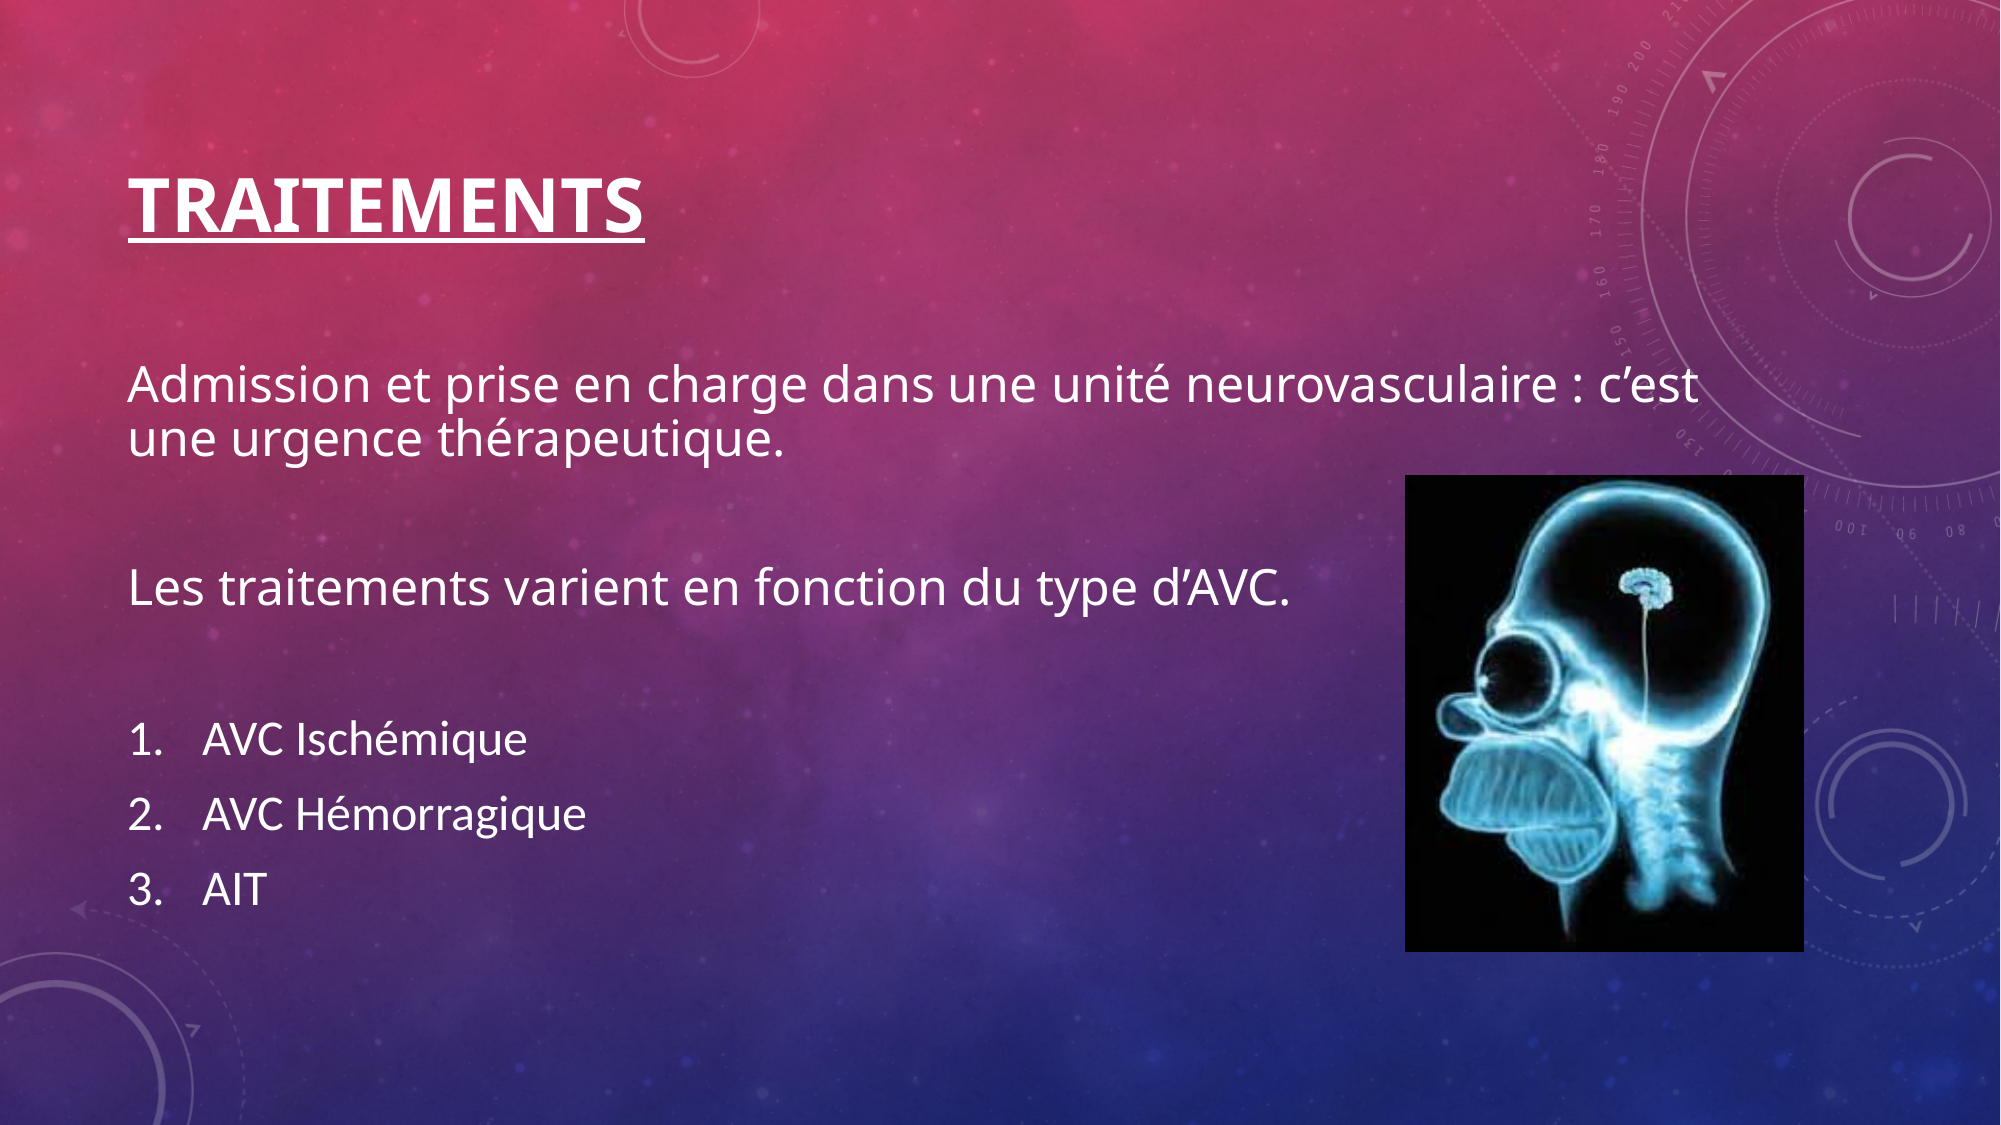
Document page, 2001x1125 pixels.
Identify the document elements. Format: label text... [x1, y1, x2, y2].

picture [1405, 475, 1804, 952]
title traitements [112, 99, 1775, 305]
list Admission et prise en charge dans une unité neurovasculaire : c’est une urgence thérapeutique. Les traitements varient en fonction du type d’AVC. AVC Ischémique AVC Hémorragique AIT [112, 351, 1775, 952]
